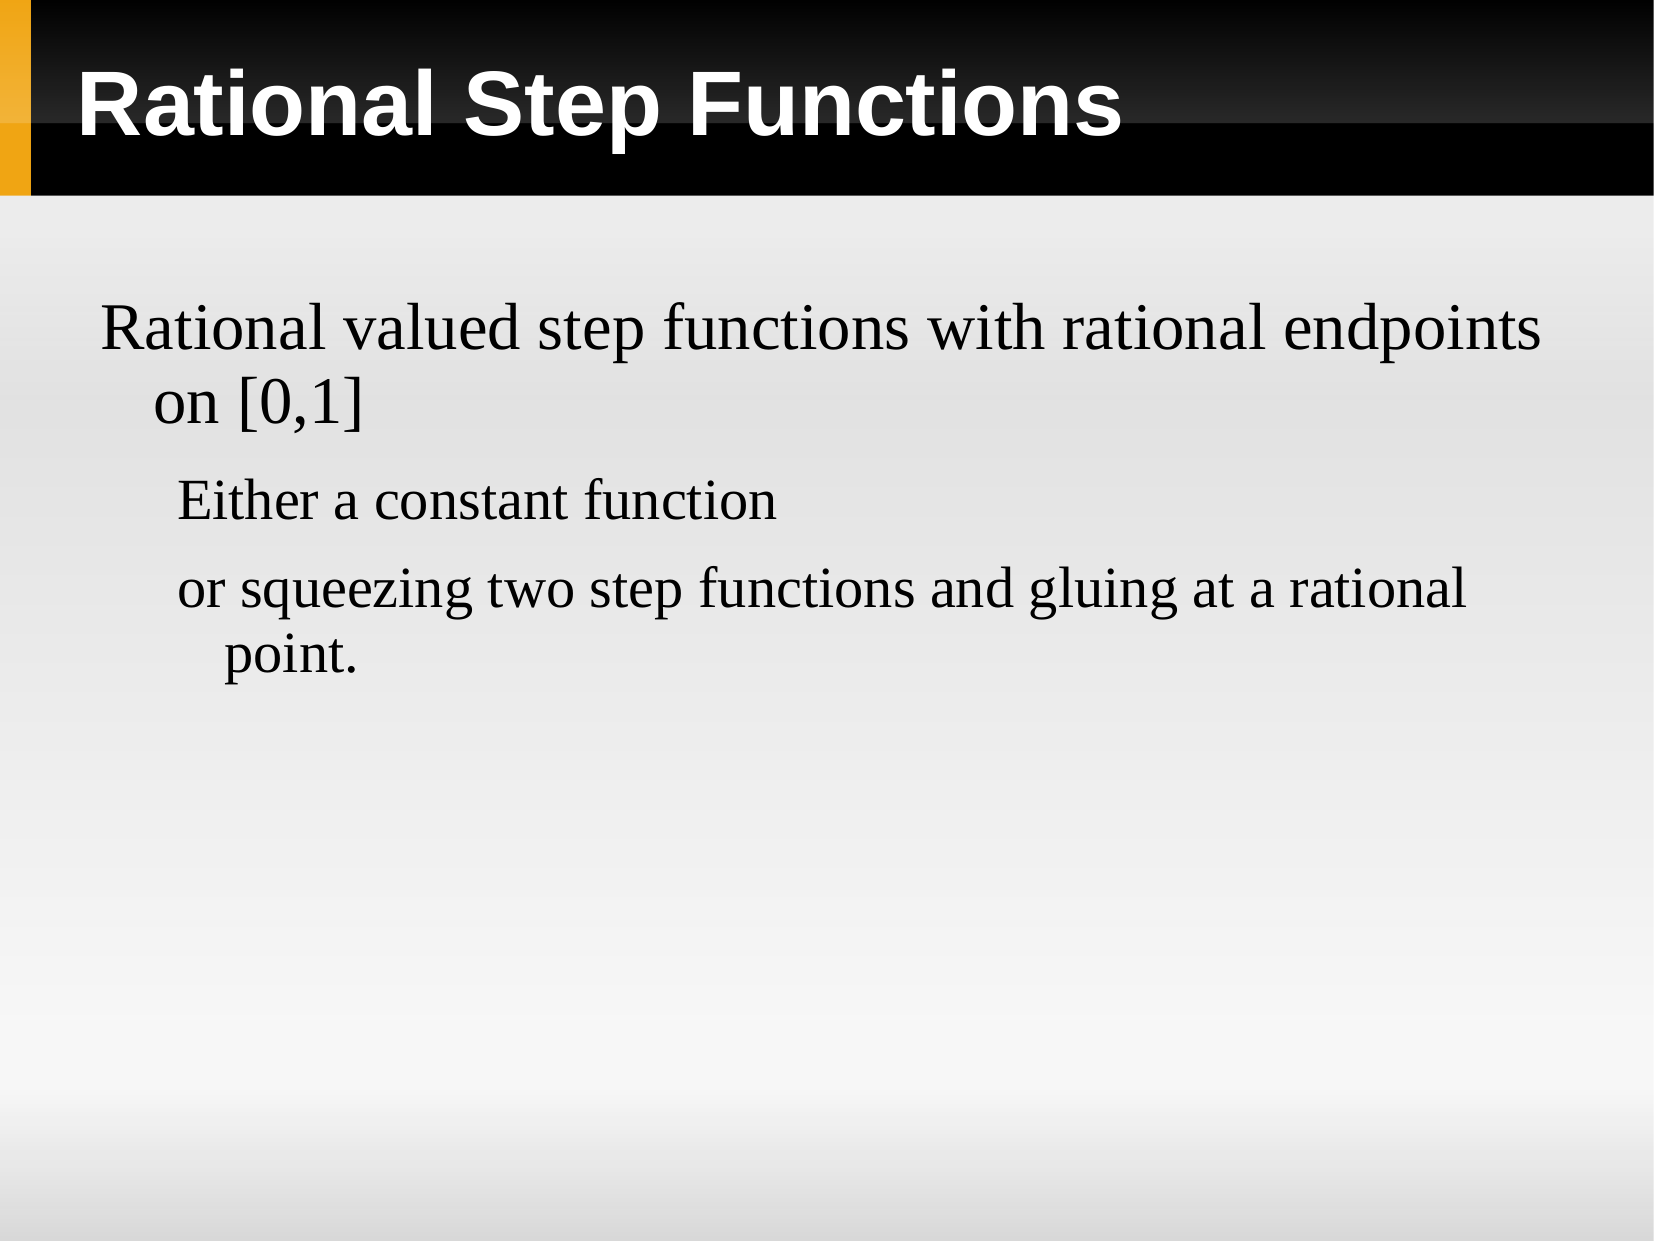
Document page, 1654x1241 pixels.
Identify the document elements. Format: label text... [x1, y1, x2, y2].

list Rational valued step functions with rational endpoints on [0,1] Either a constant function or squeezing two step functions and gluing at a rational point. [82, 290, 1571, 1094]
title Rational Step Functions [76, 0, 1565, 208]
picture [0, 0, 1654, 1241]
